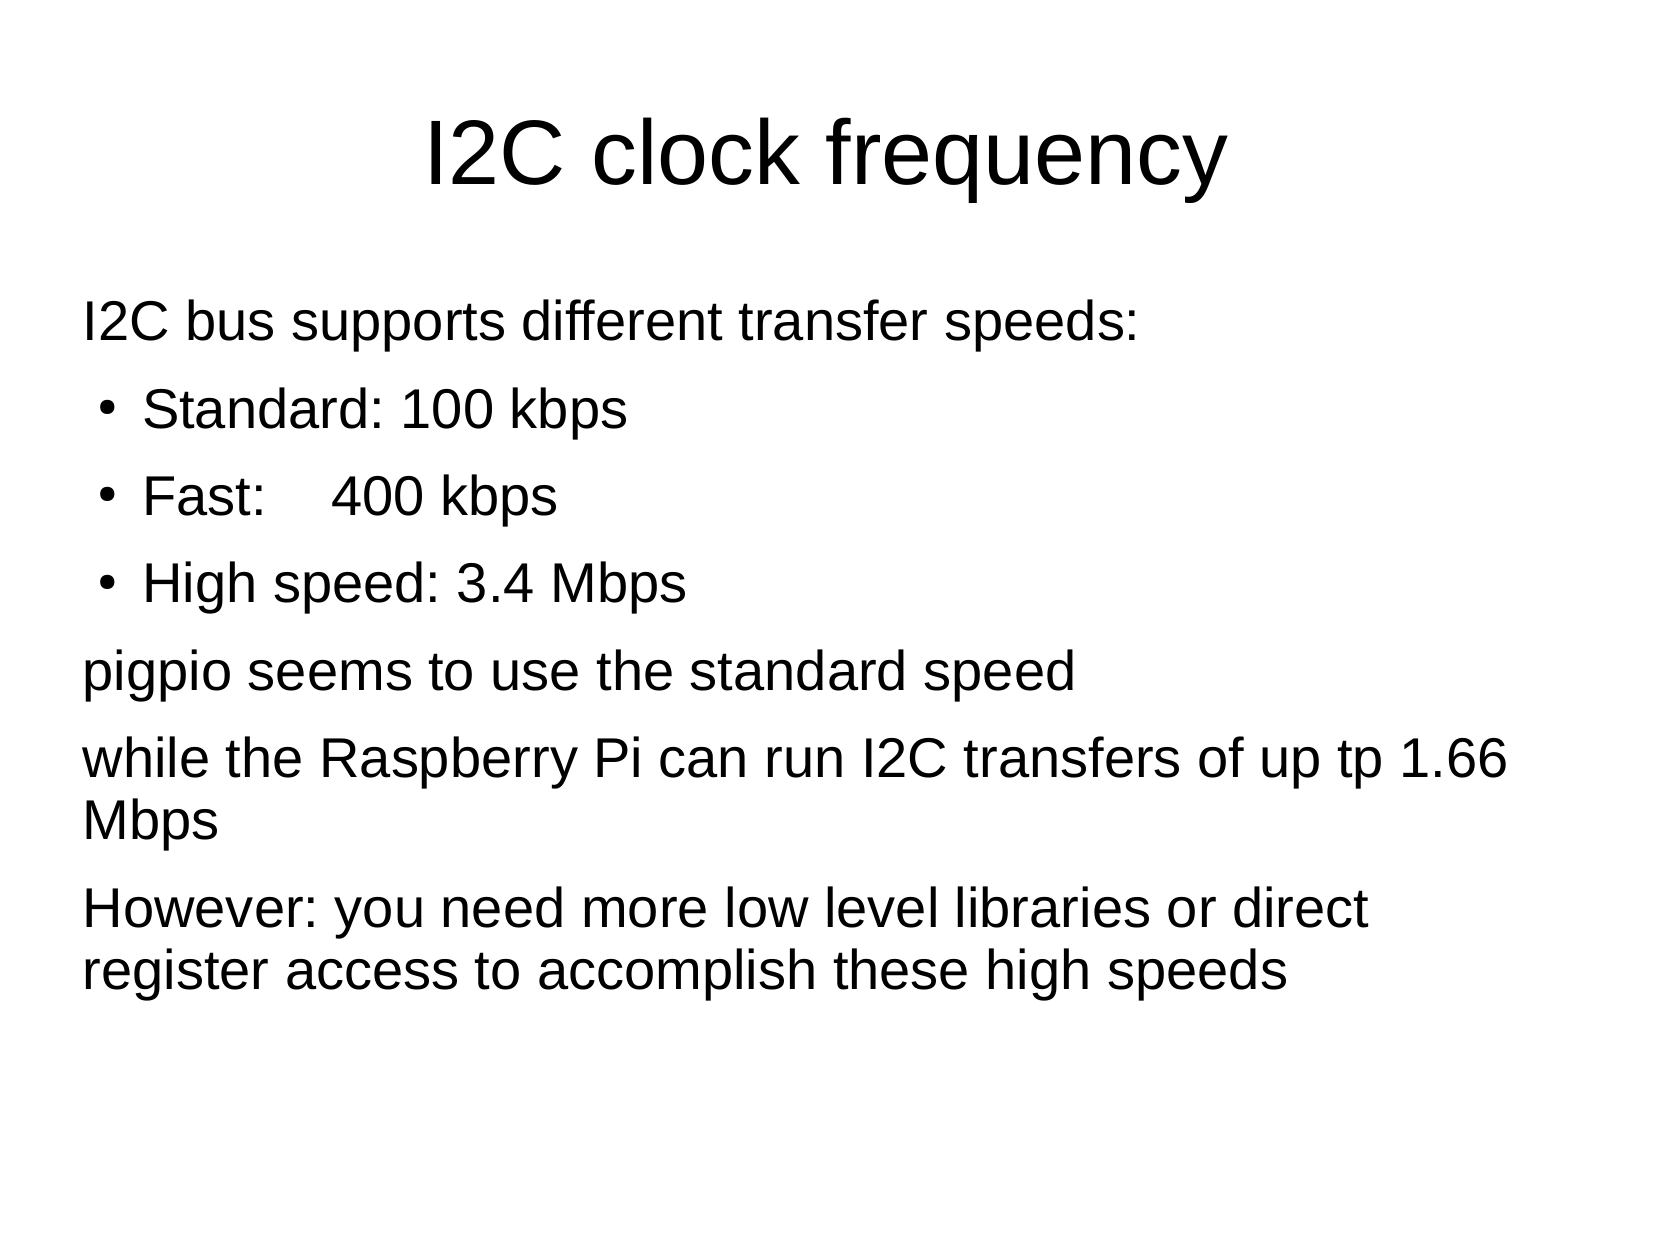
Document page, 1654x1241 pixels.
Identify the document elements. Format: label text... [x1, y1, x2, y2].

list I2C bus supports different transfer speeds: Standard: 100 kbps Fast: 400 kbps High speed: 3.4 Mbps pigpio seems to use the standard speed while the Raspberry Pi can run I2C transfers of up tp 1.66 Mbps However: you need more low level libraries or direct register access to accomplish these high speeds [82, 290, 1571, 1010]
title I2C clock frequency [82, 49, 1571, 257]
